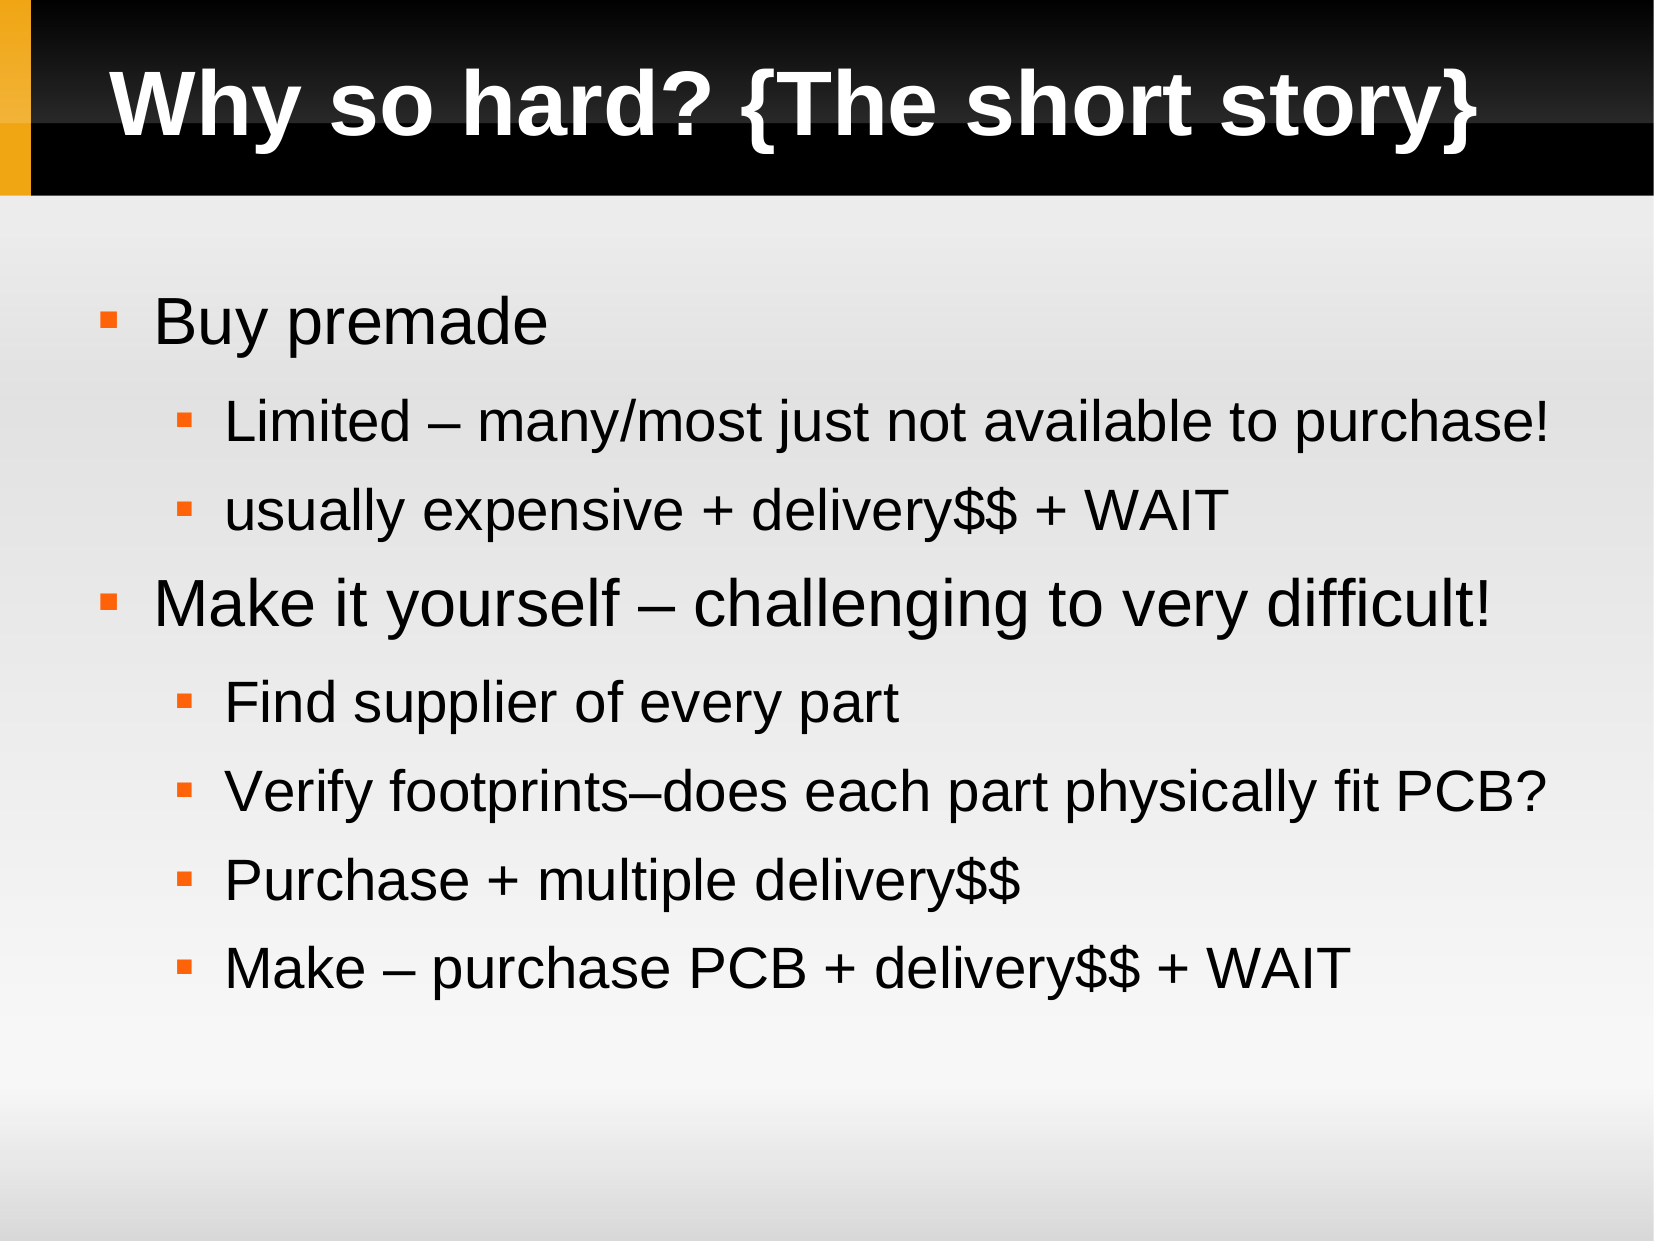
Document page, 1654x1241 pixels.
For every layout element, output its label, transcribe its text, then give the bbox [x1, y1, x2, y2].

title Why so hard? {The short story} [76, 0, 1565, 208]
picture [0, 0, 1654, 1241]
list Buy premade Limited – many/most just not available to purchase! usually expensive + delivery$$ + WAIT Make it yourself – challenging to very difficult! Find supplier of every part Verify footprints–does each part physically fit PCB? Purchase + multiple delivery$$ Make – purchase PCB + delivery$$ + WAIT [82, 284, 1571, 1103]
